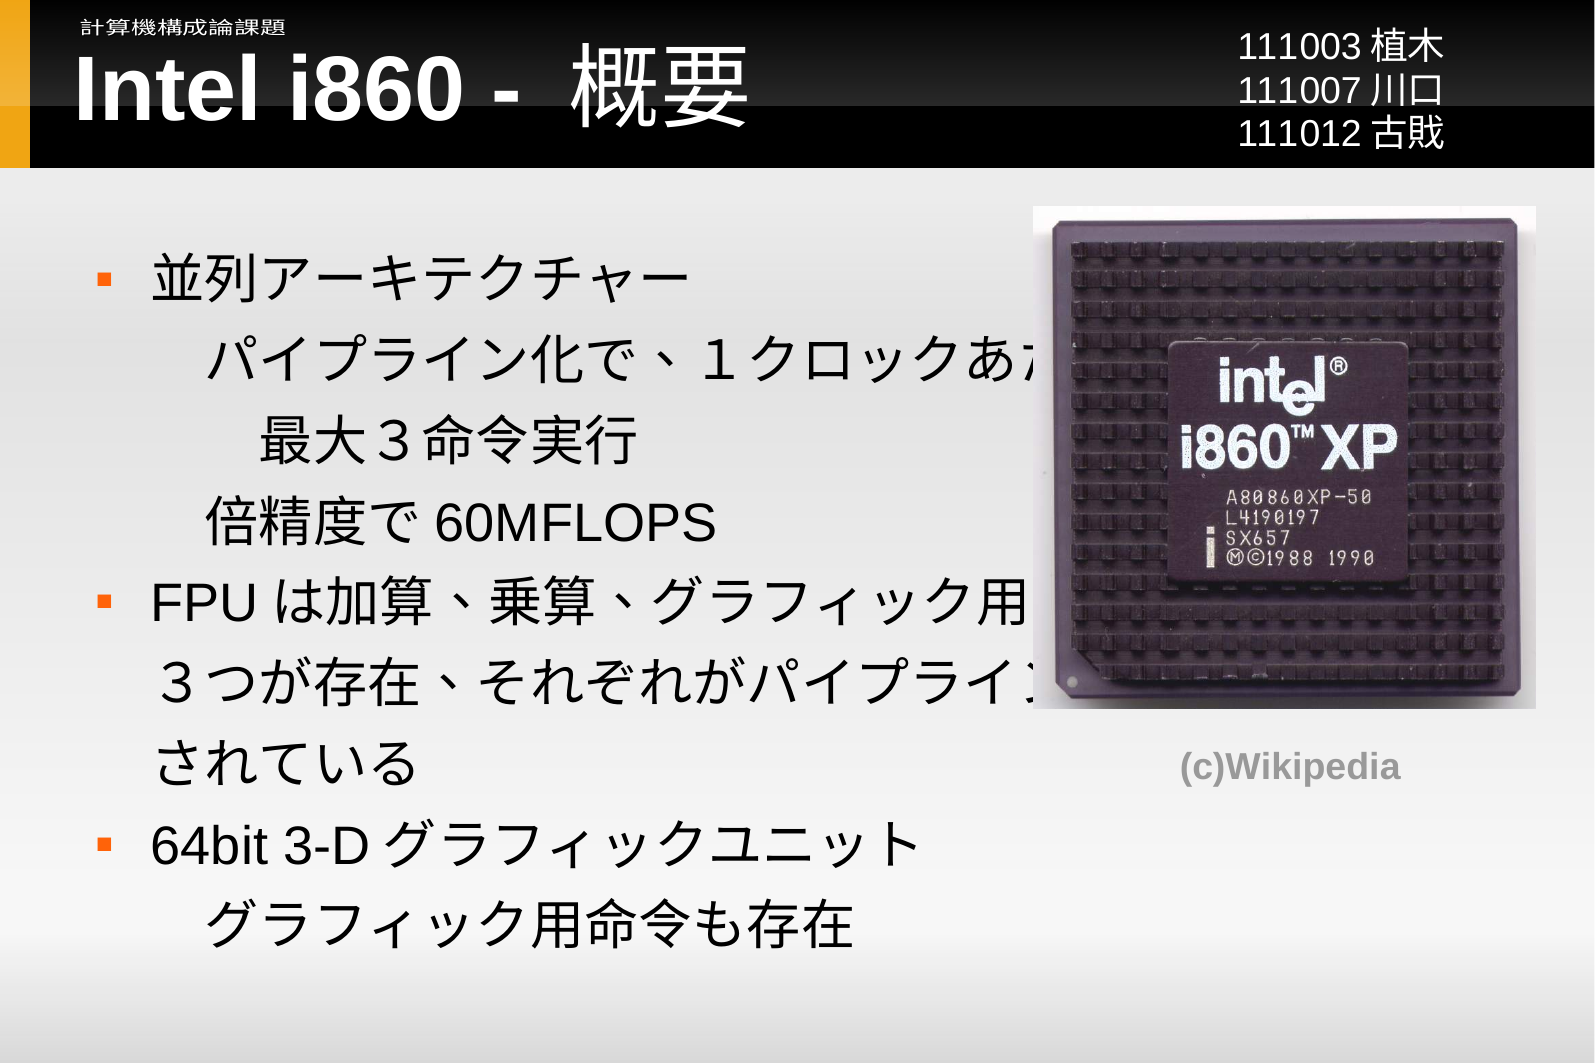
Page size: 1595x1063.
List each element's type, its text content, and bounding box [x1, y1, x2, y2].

text_box (c)Wikipedia [1068, 738, 1512, 796]
list 並列アーキテクチャー パイプライン化で、１クロックあたり 最大３命令実行 倍精度で60MFLOPS FPUは加算、乗算、グラフィック用の ３つが存在、それぞれがパイプライン化 されている 64bit 3-Dグラフィックユニット グラフィック用命令も存在 [79, 248, 1515, 1054]
text_box 計算機構成論課題 [64, 7, 302, 48]
title Intel i860 - 概要 [74, 0, 1510, 178]
picture [0, 0, 1595, 1063]
text_box 111003植木 111007川口 111012古戝 [1222, 17, 1518, 164]
